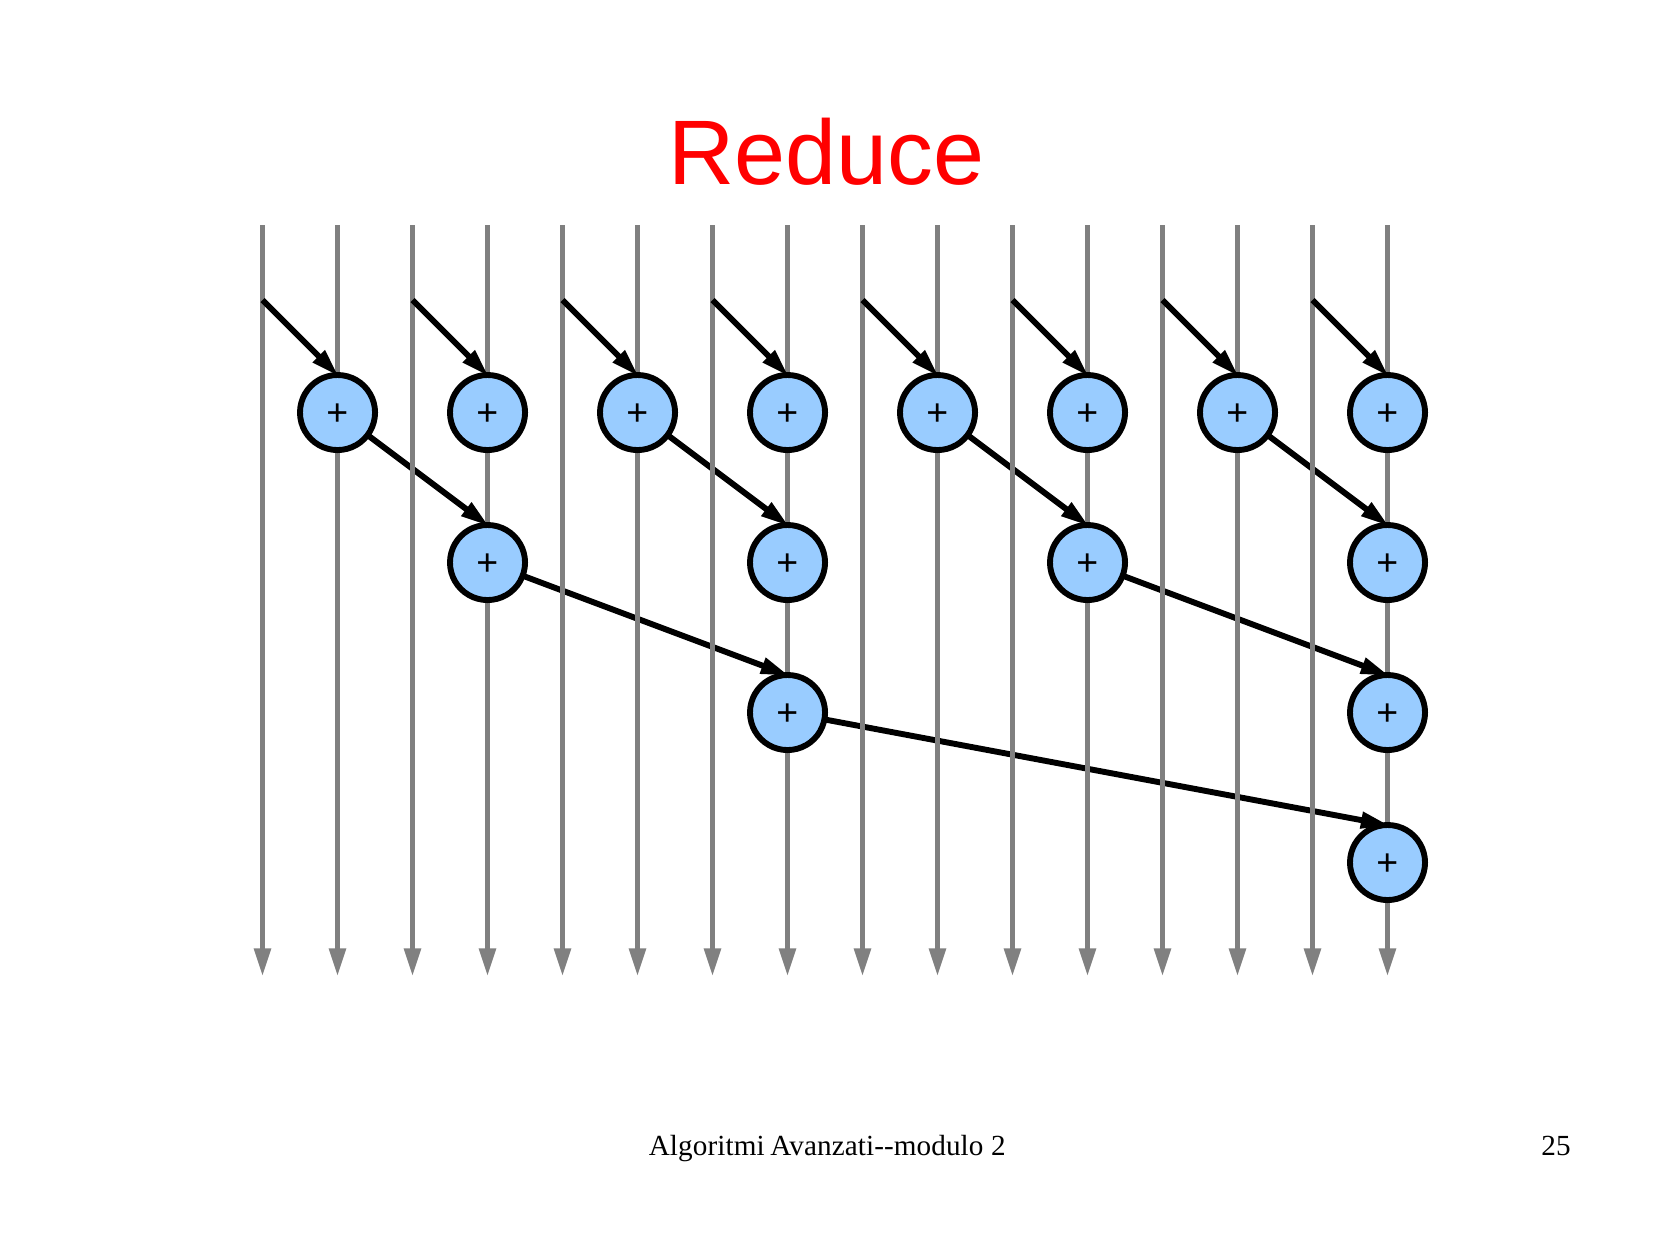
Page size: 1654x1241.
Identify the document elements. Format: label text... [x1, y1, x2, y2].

text_box + [1350, 825, 1426, 901]
text_box + [1350, 675, 1426, 751]
text_box + [600, 375, 676, 451]
text_box + [750, 375, 826, 451]
text_box + [900, 375, 976, 451]
text_box + [450, 375, 526, 451]
text_box + [1050, 525, 1126, 601]
text_box + [1050, 375, 1126, 451]
text_box + [750, 525, 826, 601]
text_box + [1200, 375, 1276, 451]
text_box + [450, 525, 526, 601]
text_box + [750, 675, 826, 751]
title Reduce [82, 49, 1571, 257]
text_box + [1350, 525, 1426, 601]
text_box + [300, 375, 376, 451]
text_box + [1350, 375, 1426, 451]
